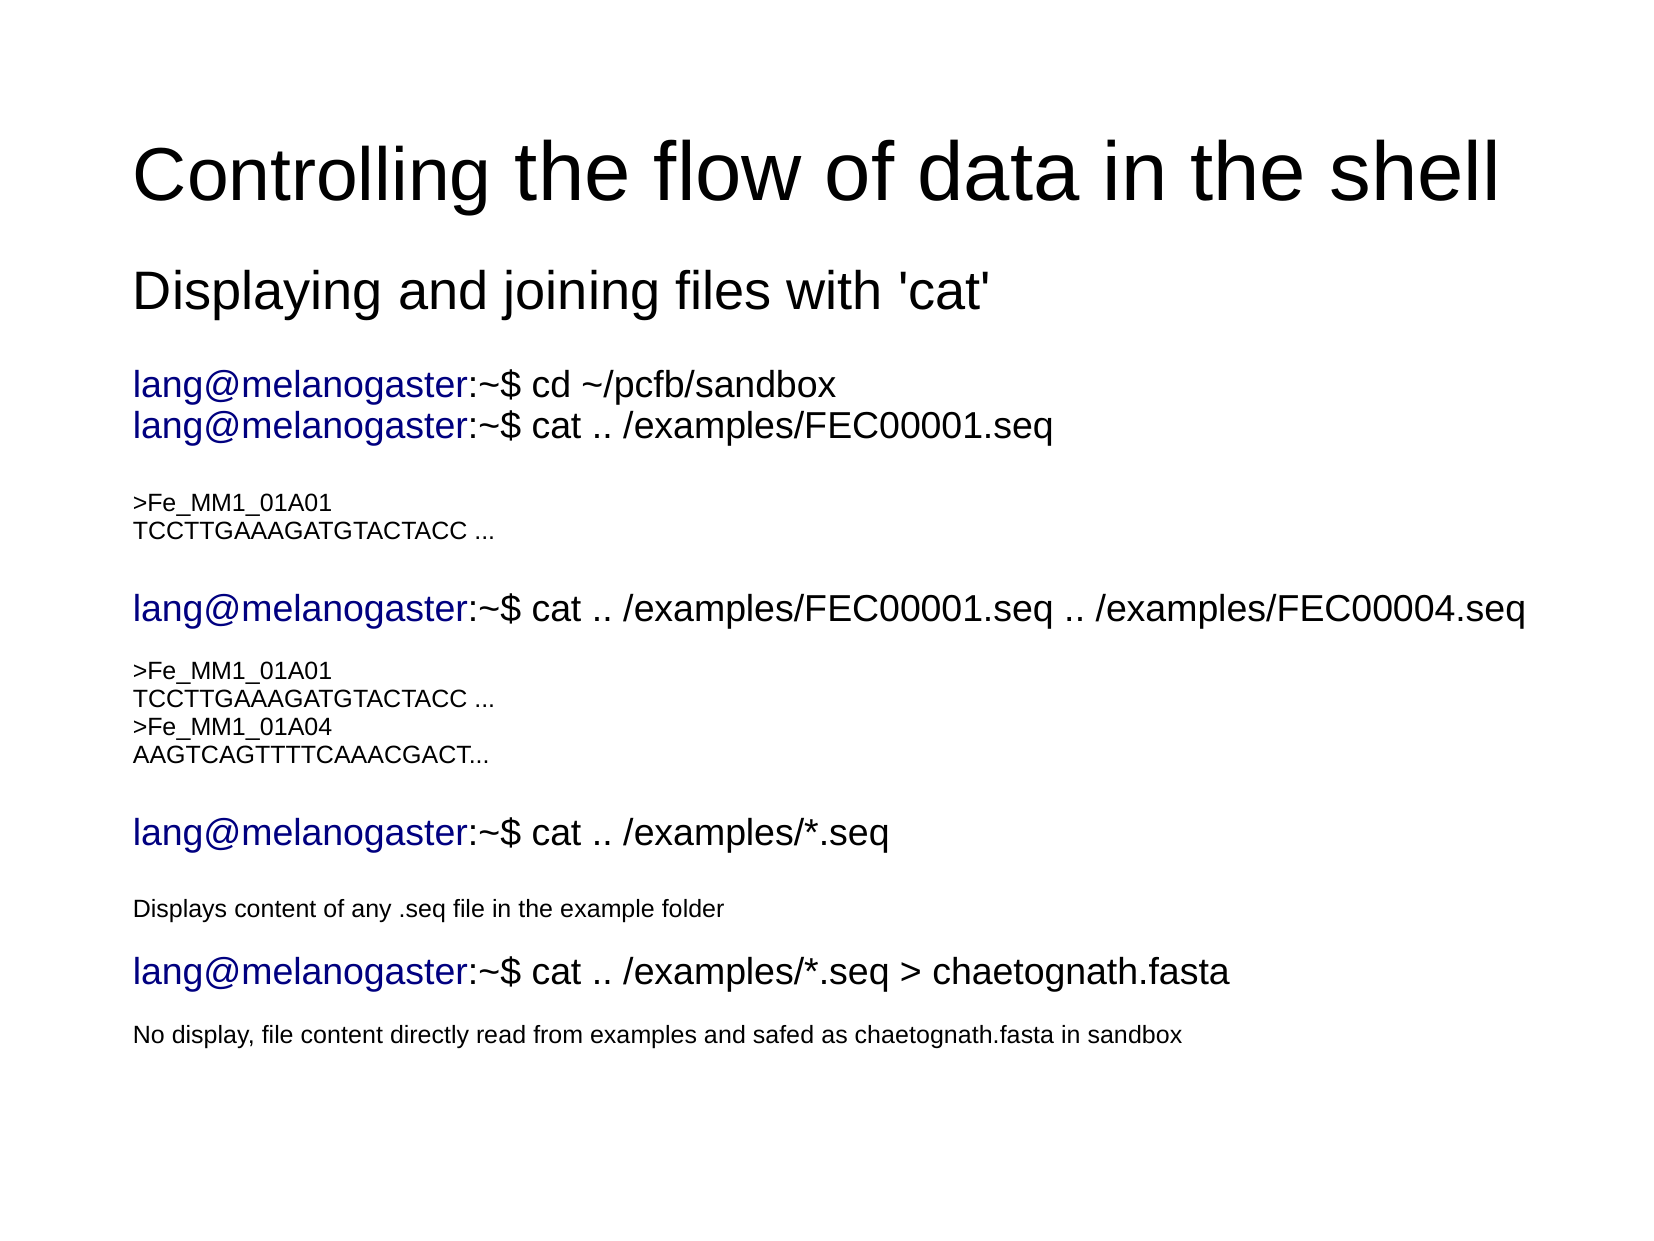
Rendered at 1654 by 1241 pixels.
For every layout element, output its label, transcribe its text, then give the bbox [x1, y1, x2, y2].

text_box Controlling the flow of data in the shell Displaying and joining files with 'cat' lang@melanogaster:~$ cd ~/pcfb/sandbox lang@melanogaster:~$ cat .. /examples/FEC00001.seq >Fe_MM1_01A01 TCCTTGAAAGATGTACTACC ... lang@melanogaster:~$ cat .. /examples/FEC00001.seq .. /examples/FEC00004.seq >Fe_MM1_01A01 TCCTTGAAAGATGTACTACC ... >Fe_MM1_01A04 AAGTCAGTTTTCAAACGACT... lang@melanogaster:~$ cat .. /examples/*.seq Displays content of any .seq file in the example folder lang@melanogaster:~$ cat .. /examples/*.seq > chaetognath.fasta No display, file content directly read from examples and safed as chaetognath.fasta in sandbox [118, 118, 1565, 1117]
